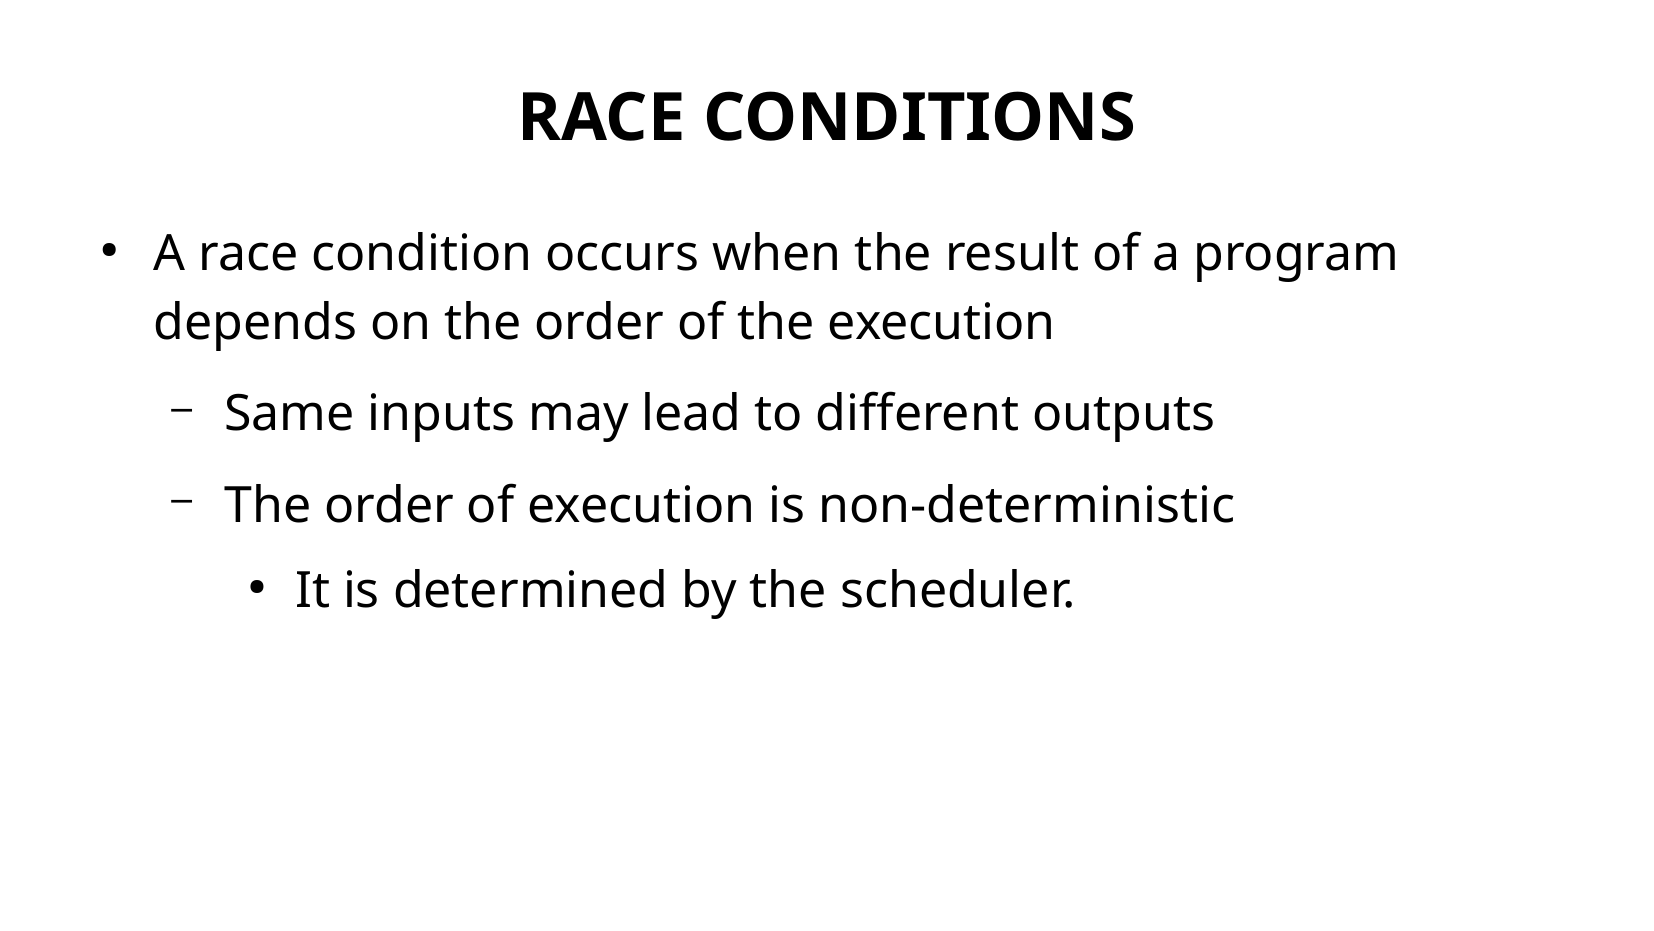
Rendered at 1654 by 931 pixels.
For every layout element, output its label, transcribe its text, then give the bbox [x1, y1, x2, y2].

title RACE CONDITIONS [82, 36, 1571, 193]
list A race condition occurs when the result of a program depends on the order of the execution Same inputs may lead to different outputs The order of execution is non-deterministic It is determined by the scheduler. [82, 217, 1571, 757]
